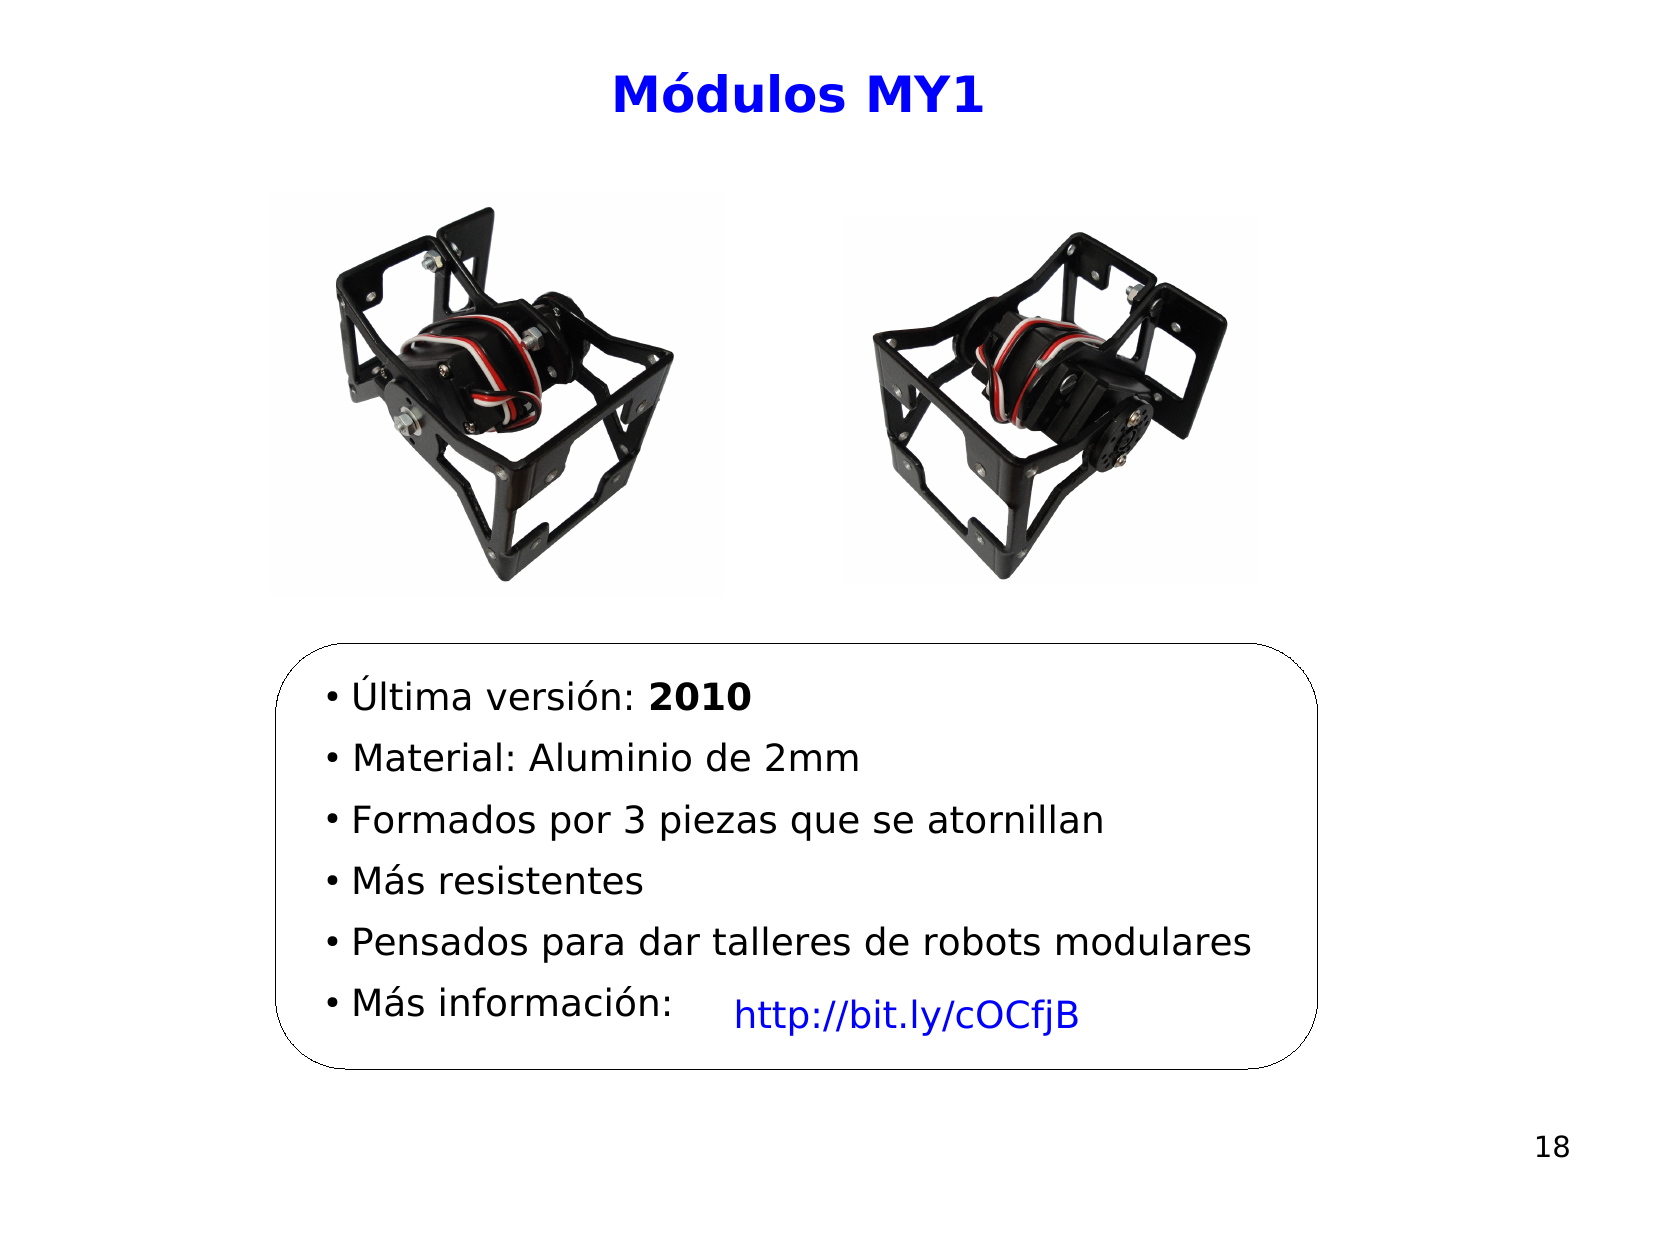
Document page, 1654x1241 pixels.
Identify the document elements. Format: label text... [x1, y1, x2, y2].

text_box Última versión: 2010 Material: Aluminio de 2mm Formados por 3 piezas que se atornillan Más resistentes Pensados para dar talleres de robots modulares Más información: [311, 668, 1268, 1056]
text_box Módulos MY1 [596, 58, 1001, 132]
picture [268, 192, 724, 597]
text_box http://bit.ly/cOCfjB [718, 985, 1096, 1045]
picture [844, 216, 1258, 585]
